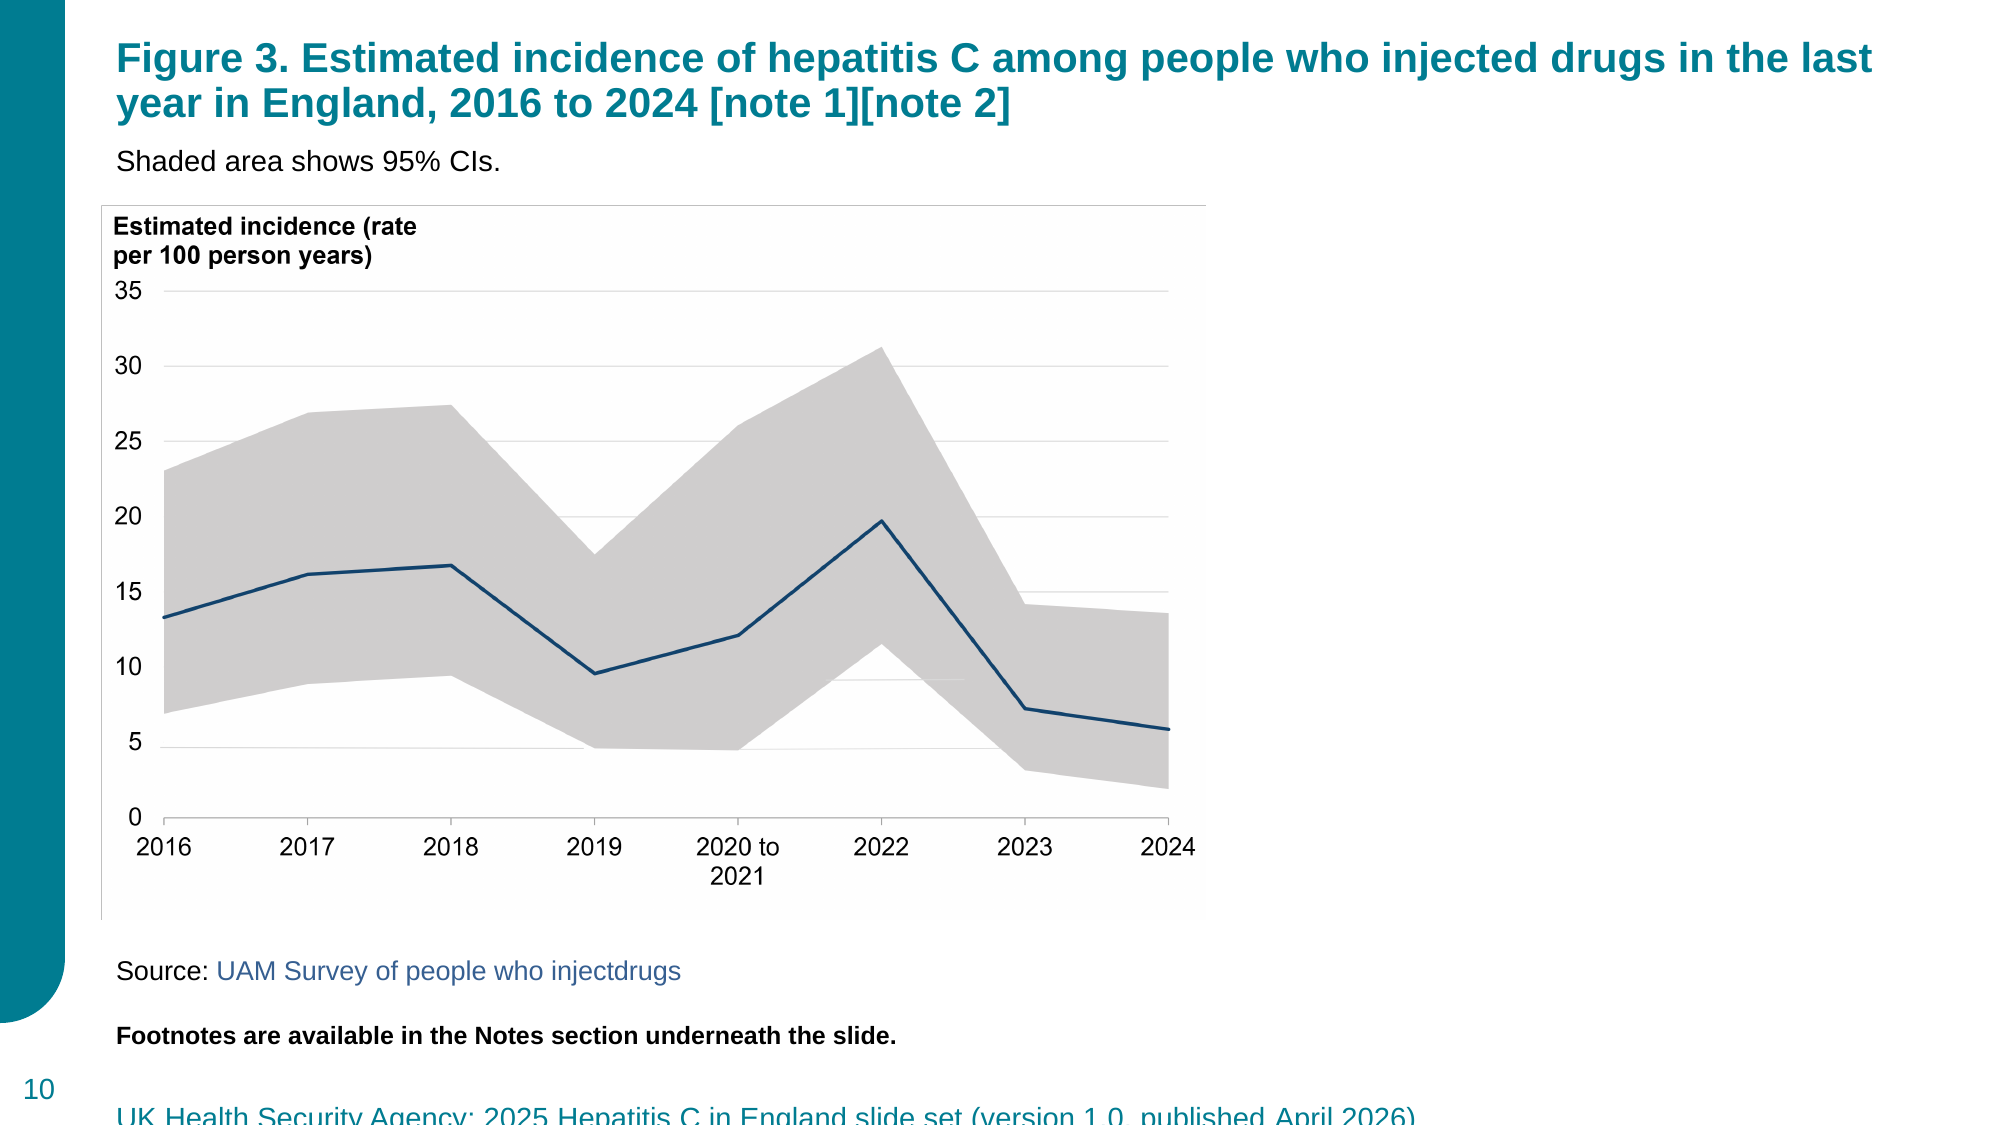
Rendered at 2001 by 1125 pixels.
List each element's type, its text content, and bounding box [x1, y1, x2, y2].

text_box Shaded area shows 95% CIs. [101, 142, 1101, 186]
text_box [7, 1057, 88, 1118]
text_box Footnotes are available in the Notes section underneath the slide. [101, 1011, 1091, 1057]
text_box UK Health Security Agency: 2025 Hepatitis C in England slide set (version 1.0, published April 2026) [101, 1057, 1743, 1117]
picture [101, 205, 1206, 920]
title Figure 3. Estimated incidence of hepatitis C among people who injected drugs in the last year in England, 2016 to 2024 [note 1][note 2] [101, 29, 1926, 138]
text_box Source: UAM Survey of people who inject drugs [101, 952, 861, 998]
